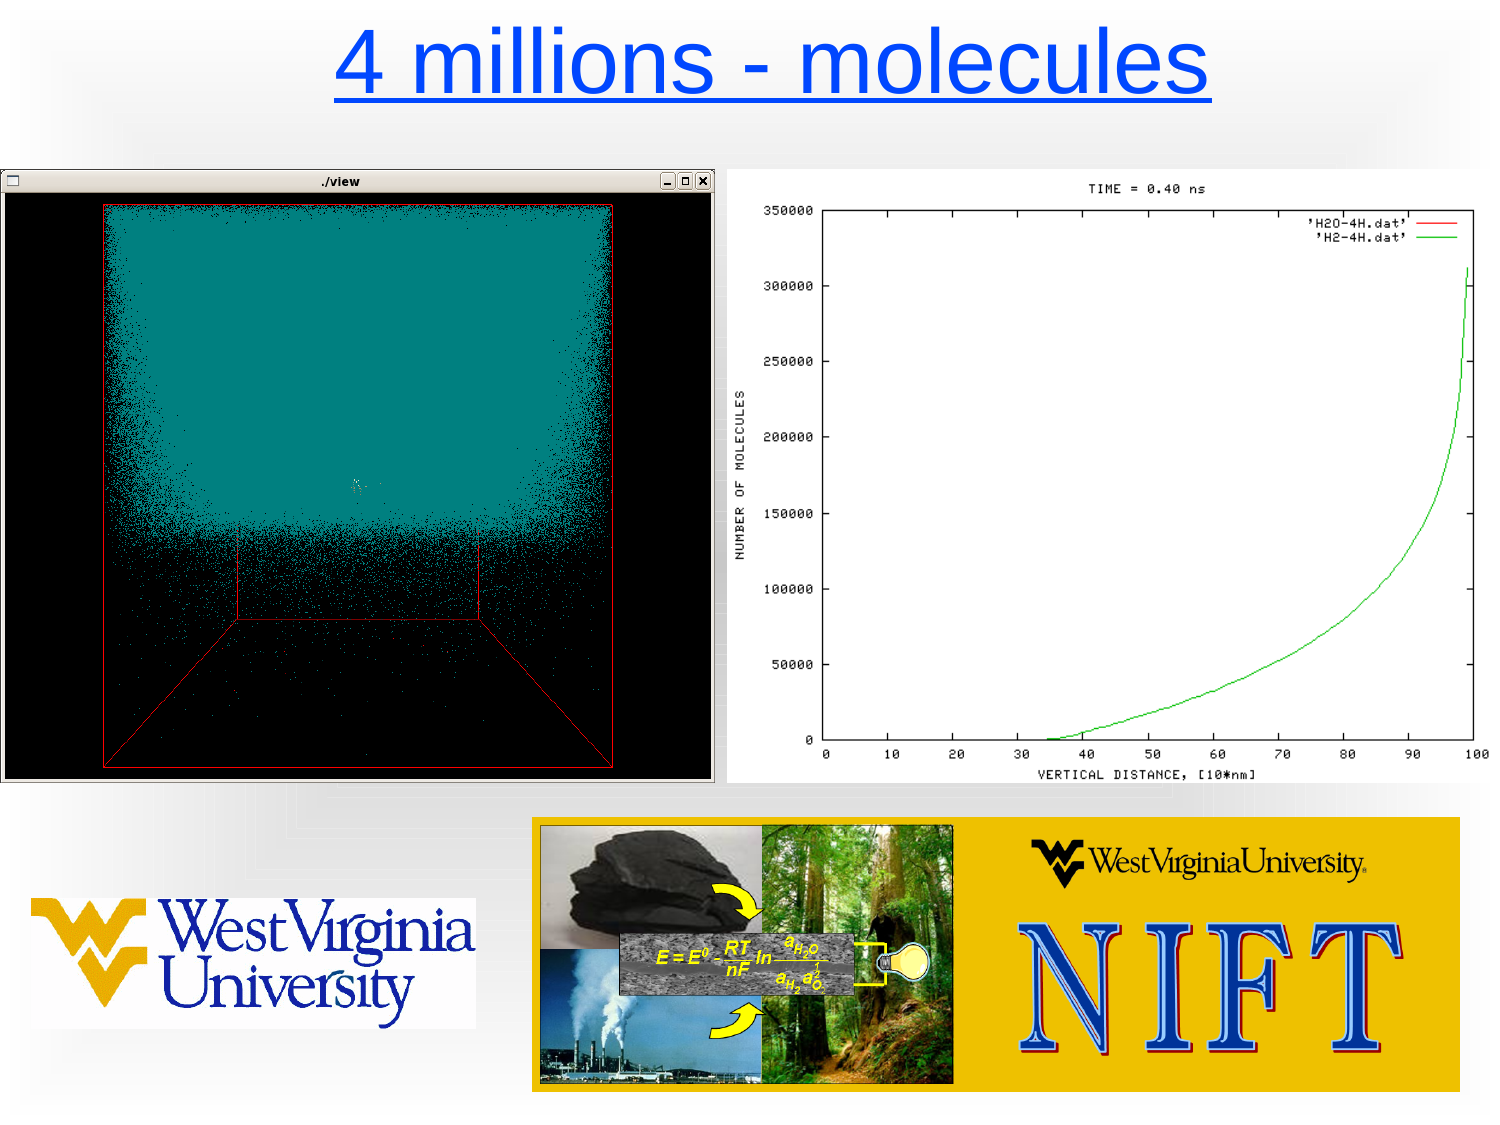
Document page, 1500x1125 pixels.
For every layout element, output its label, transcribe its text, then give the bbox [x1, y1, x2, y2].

title 4 millions - molecules [135, 10, 1411, 113]
picture [727, 169, 1497, 783]
picture [0, 169, 715, 783]
picture [532, 817, 1460, 1092]
